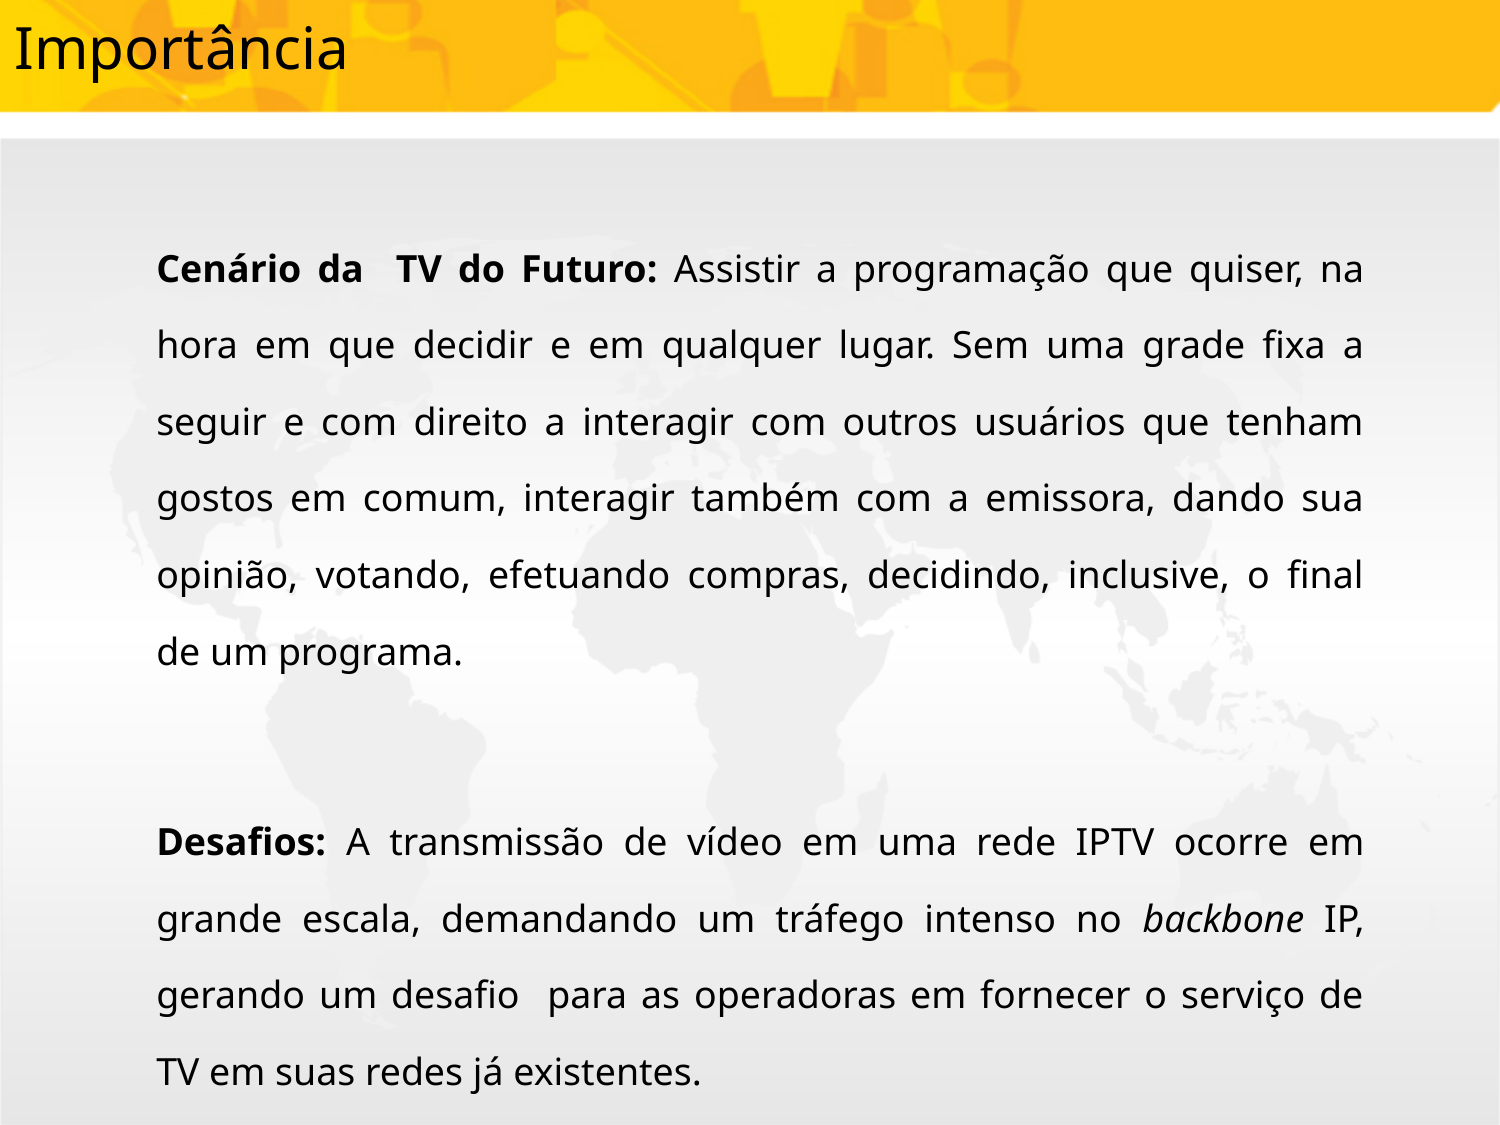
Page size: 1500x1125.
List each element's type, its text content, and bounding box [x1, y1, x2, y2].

text_box Cenário da TV do Futuro: Assistir a programação que quiser, na hora em que decidir e em qualquer lugar. Sem uma grade fixa a seguir e com direito a interagir com outros usuários que tenham gostos em comum, interagir também com a emissora, dando sua opinião, votando, efetuando compras, decidindo, inclusive, o final de um programa. Desafios: A transmissão de vídeo em uma rede IPTV ocorre em grande escala, demandando um tráfego intenso no backbone IP, gerando um desafio para as operadoras em fornecer o serviço de TV em suas redes já existentes. [141, 209, 1380, 1020]
text_box Importância [0, 0, 1255, 119]
picture [0, 0, 1500, 1125]
